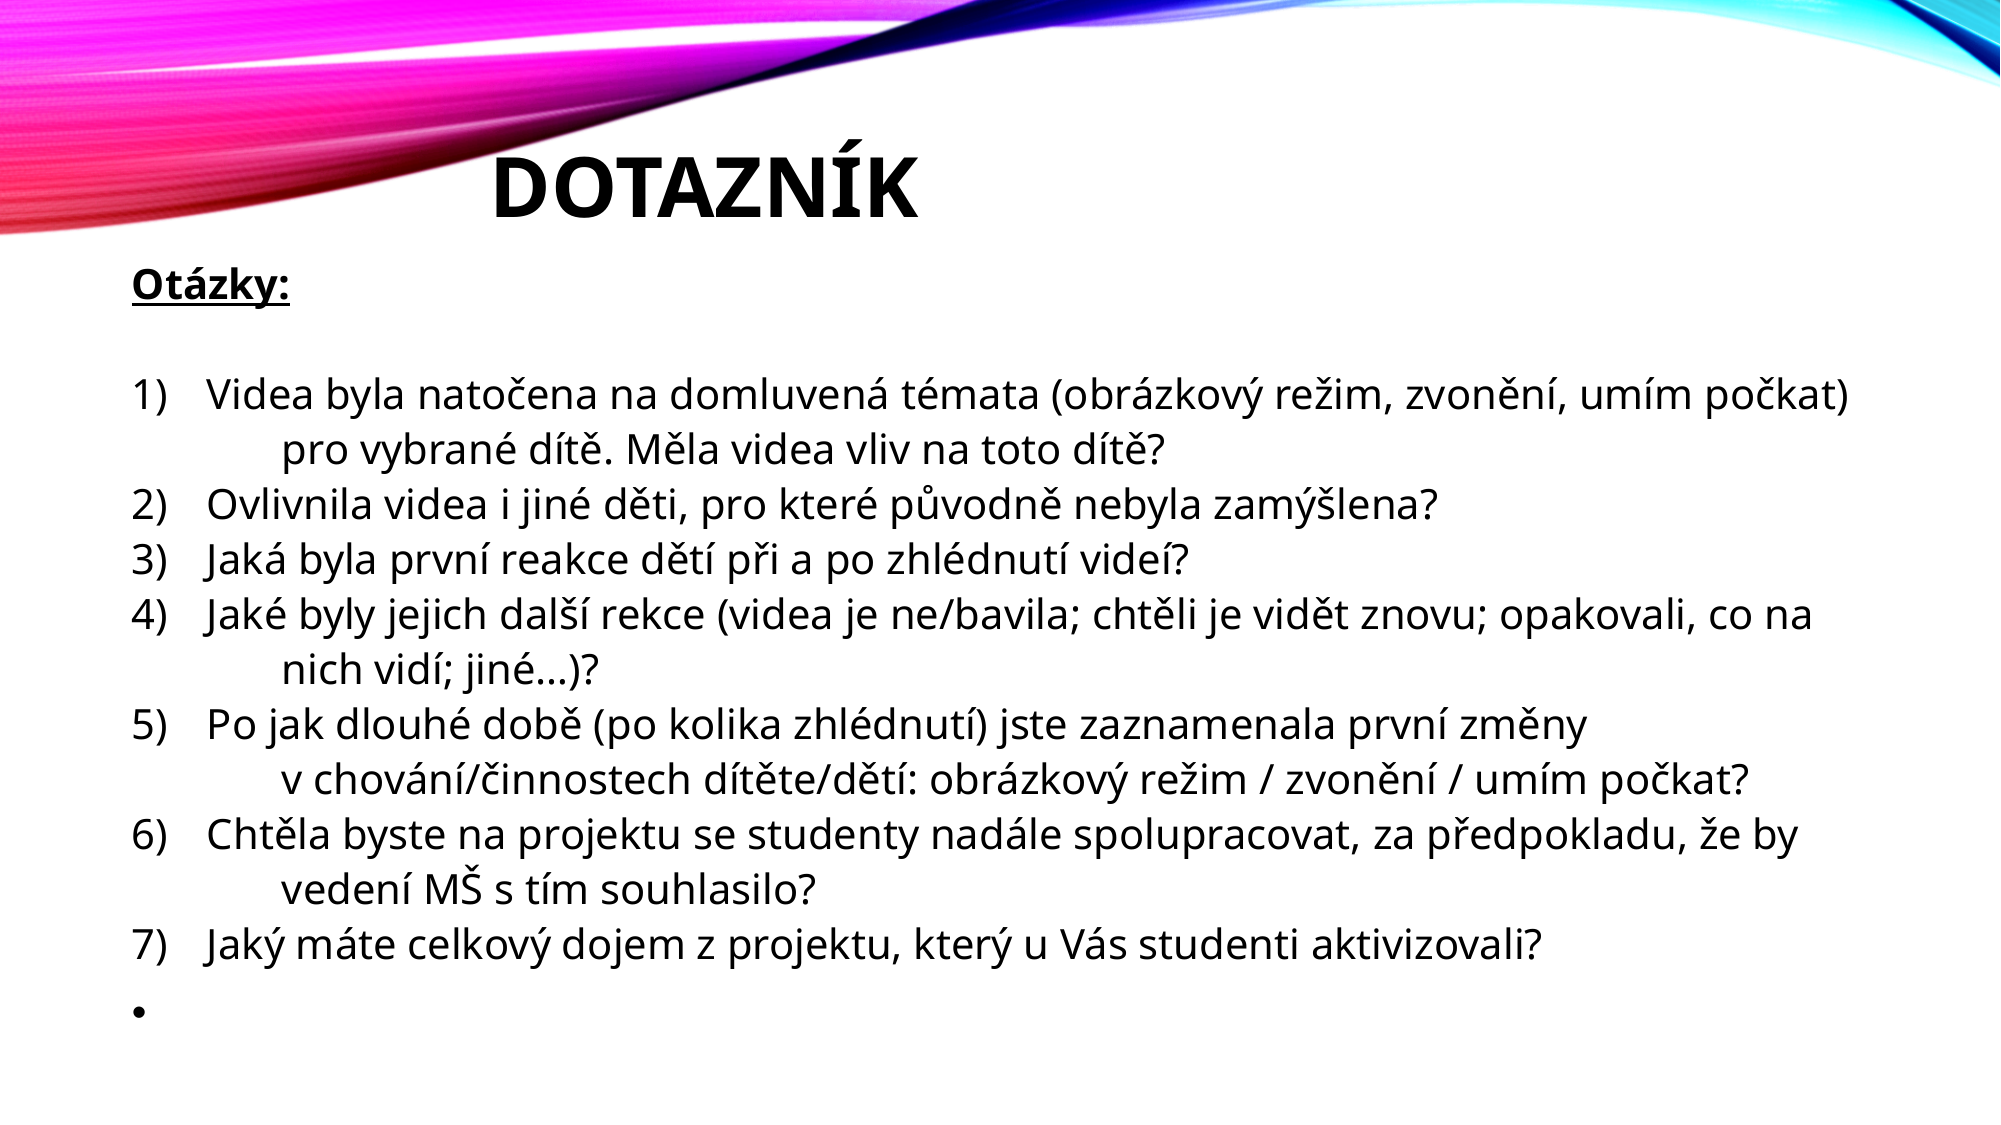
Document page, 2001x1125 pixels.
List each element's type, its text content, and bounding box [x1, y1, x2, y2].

list Otázky: Videa byla natočena na domluvená témata (obrázkový režim, zvonění, umím počkat) pro vybrané dítě. Měla videa vliv na toto dítě? Ovlivnila videa i jiné děti, pro které původně nebyla zamýšlena? Jaká byla první reakce dětí při a po zhlédnutí videí? Jaké byly jejich další rekce (videa je ne/bavila; chtěli je vidět znovu; opakovali, co na nich vidí; jiné…)? Po jak dlouhé době (po kolika zhlédnutí) jste zaznamenala první změny v chování/činnostech dítěte/dětí: obrázkový režim / zvonění / umím počkat? Chtěla byste na projektu se studenty nadále spolupracovat, za předpokladu, že by vedení MŠ s tím souhlasilo? Jaký máte celkový dojem z projektu, který u Vás studenti aktivizovali? [116, 245, 1888, 1011]
title Dotazník [474, 125, 1888, 245]
